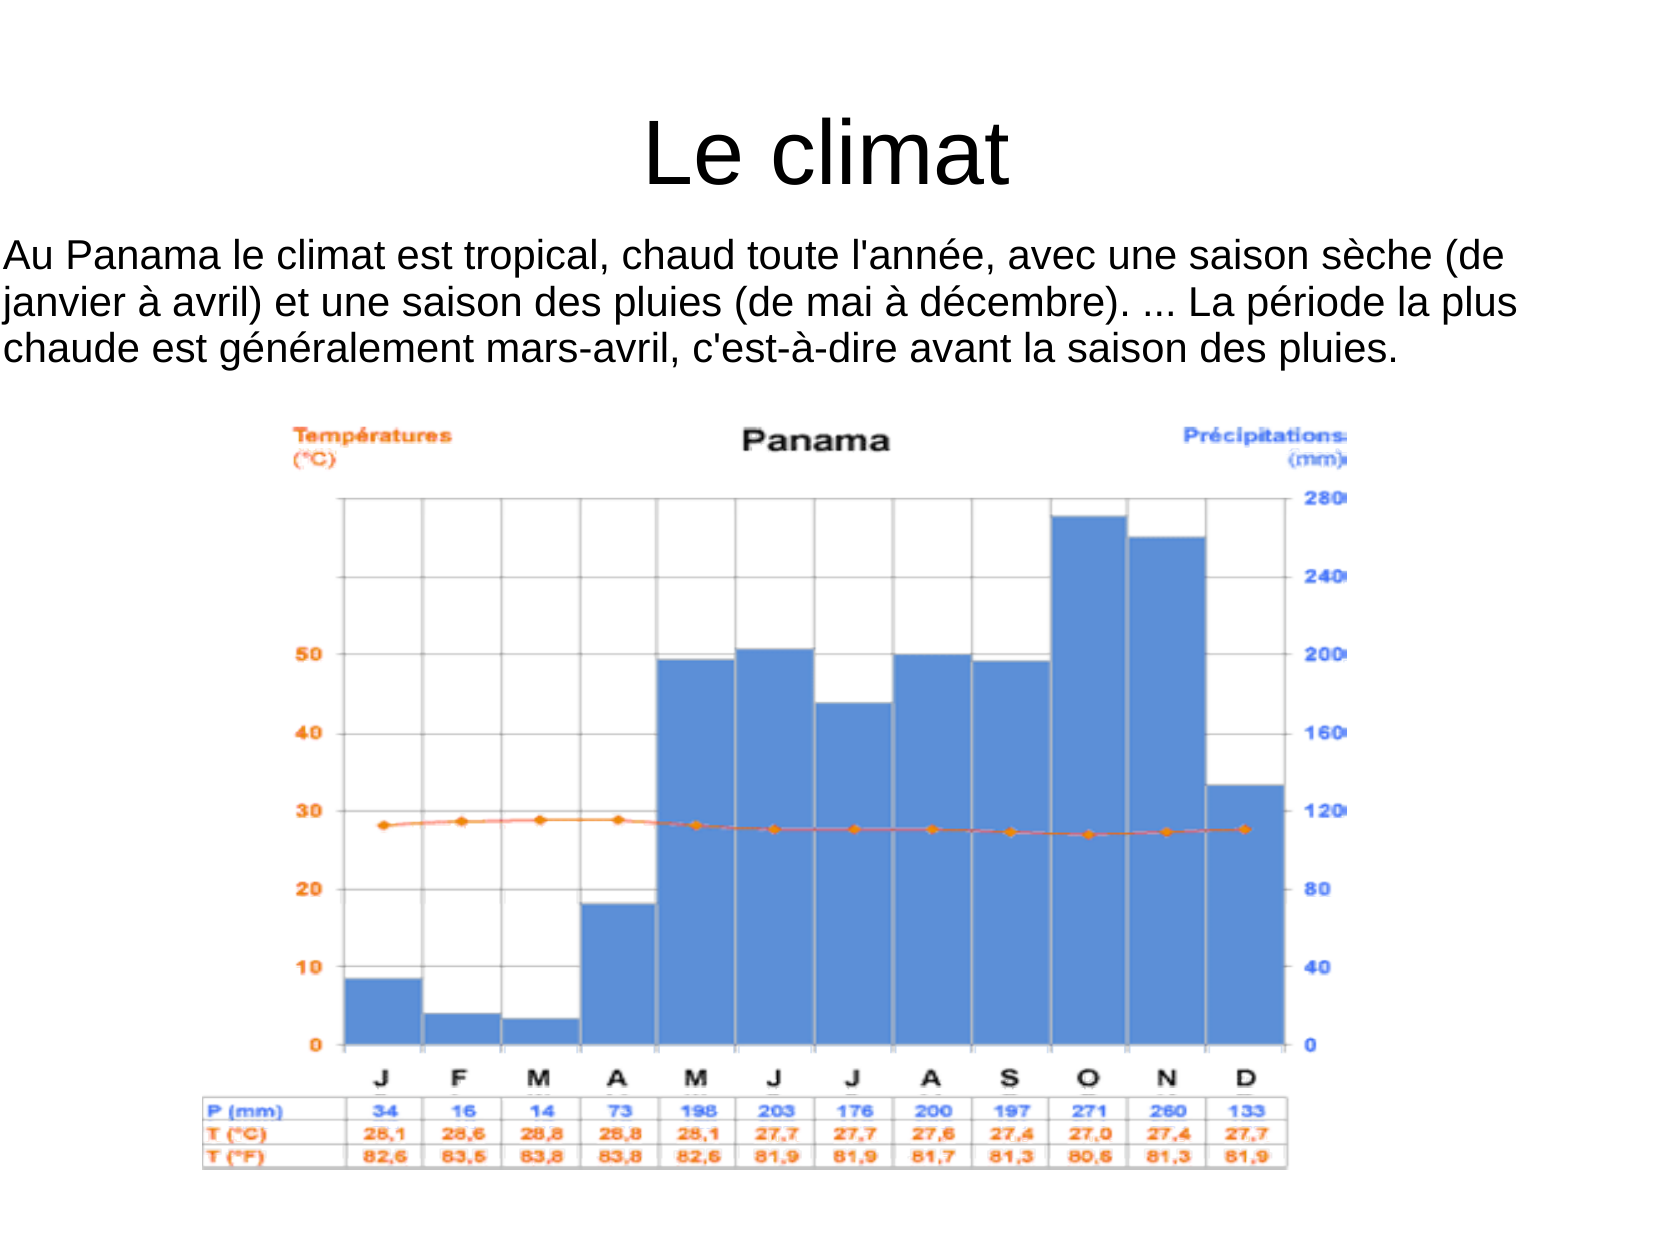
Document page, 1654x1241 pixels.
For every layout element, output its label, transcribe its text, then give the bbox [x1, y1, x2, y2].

text_box Au Panama le climat est tropical, chaud toute l'année, avec une saison sèche (de janvier à avril) et une saison des pluies (de mai à décembre). ... La période la plus chaude est généralement mars-avril, c'est-à-dire avant la saison des pluies. [0, 224, 1650, 414]
title Le climat [82, 49, 1571, 224]
picture [202, 425, 1347, 1170]
